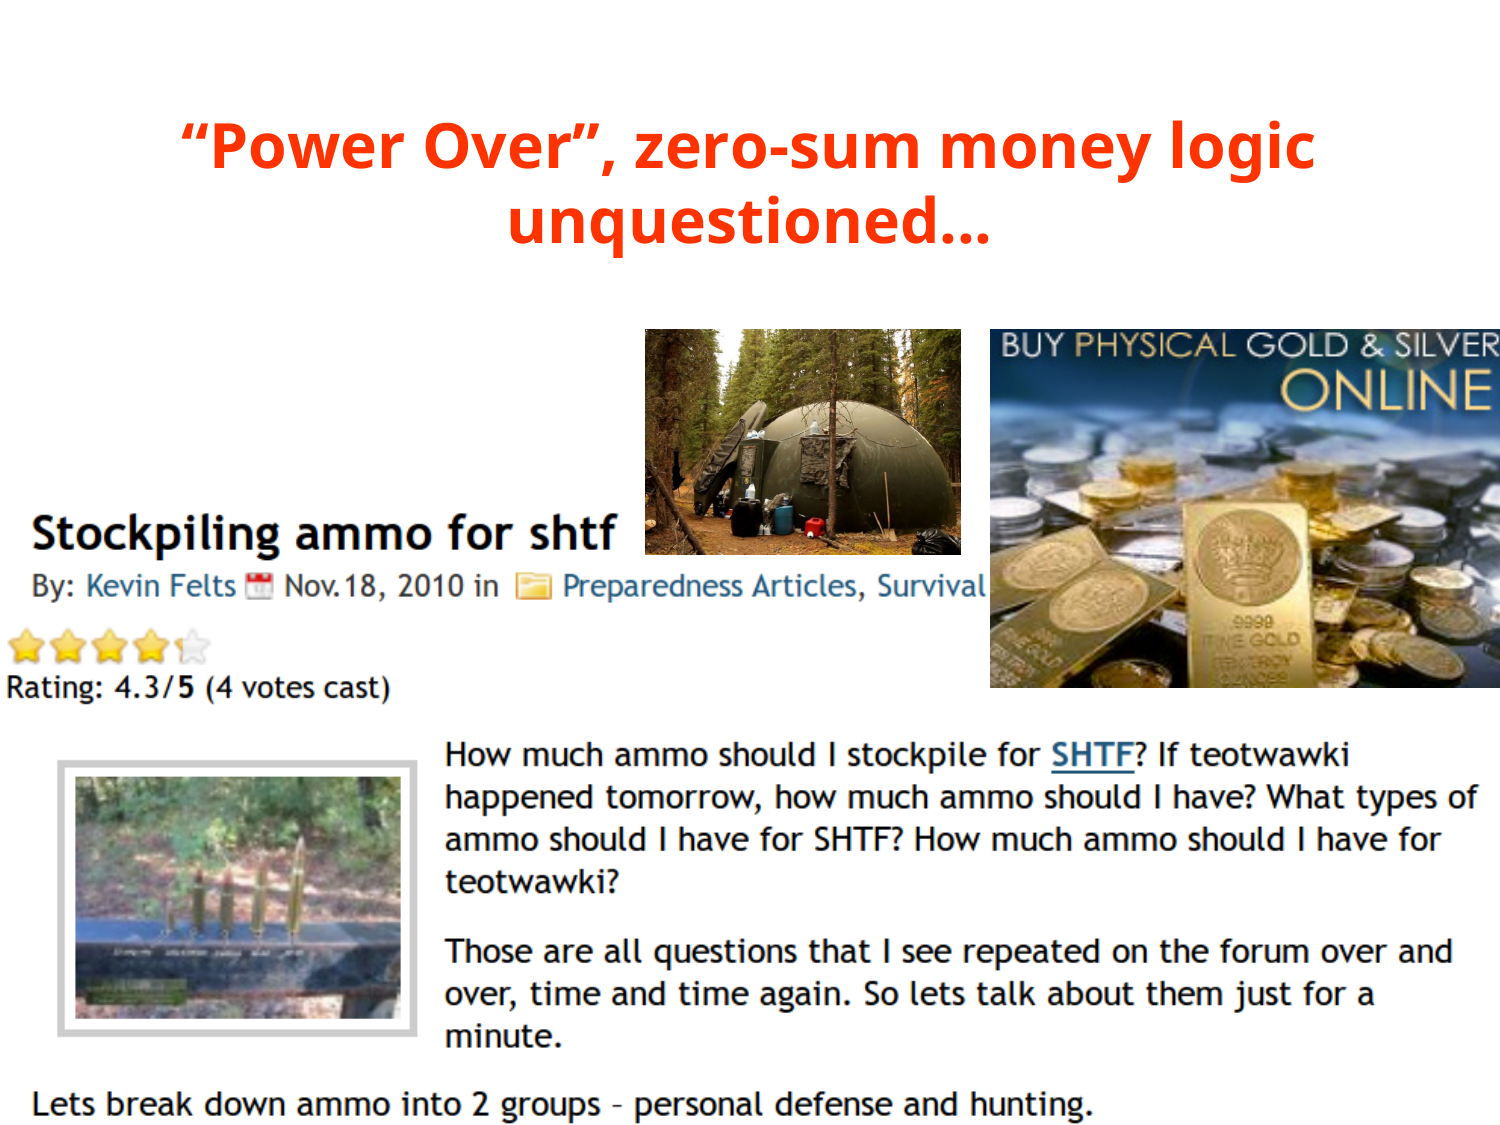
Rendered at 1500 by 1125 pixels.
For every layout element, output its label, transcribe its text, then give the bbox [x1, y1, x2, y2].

text_box “Power Over”, zero-sum money logic unquestioned... [29, 87, 1471, 276]
picture [3, 329, 1500, 1125]
